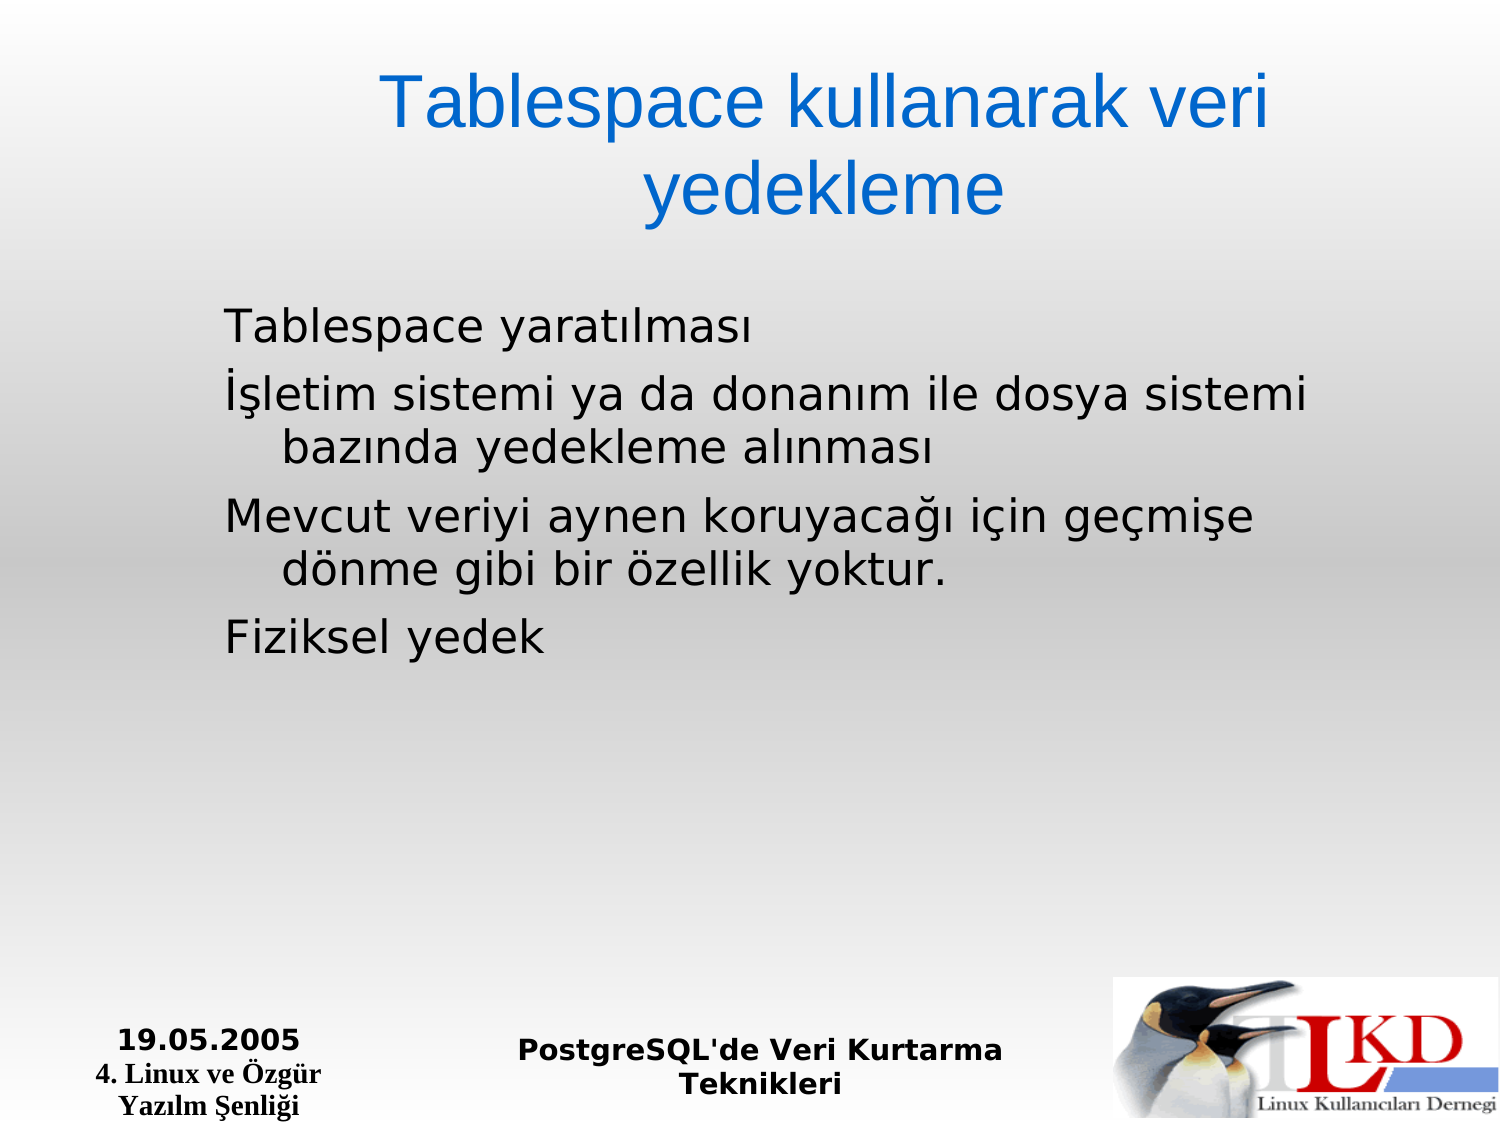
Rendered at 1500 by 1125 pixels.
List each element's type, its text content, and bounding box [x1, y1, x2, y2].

picture [1113, 977, 1499, 1118]
title Tablespace kullanarak veri yedekleme [224, 29, 1425, 257]
list Tablespace yaratılması İşletim sistemi ya da donanım ile dosya sistemi bazında yedekleme alınması Mevcut veriyi aynen koruyacağı için geçmişe dönme gibi bir özellik yoktur. Fiziksel yedek [224, 299, 1425, 990]
